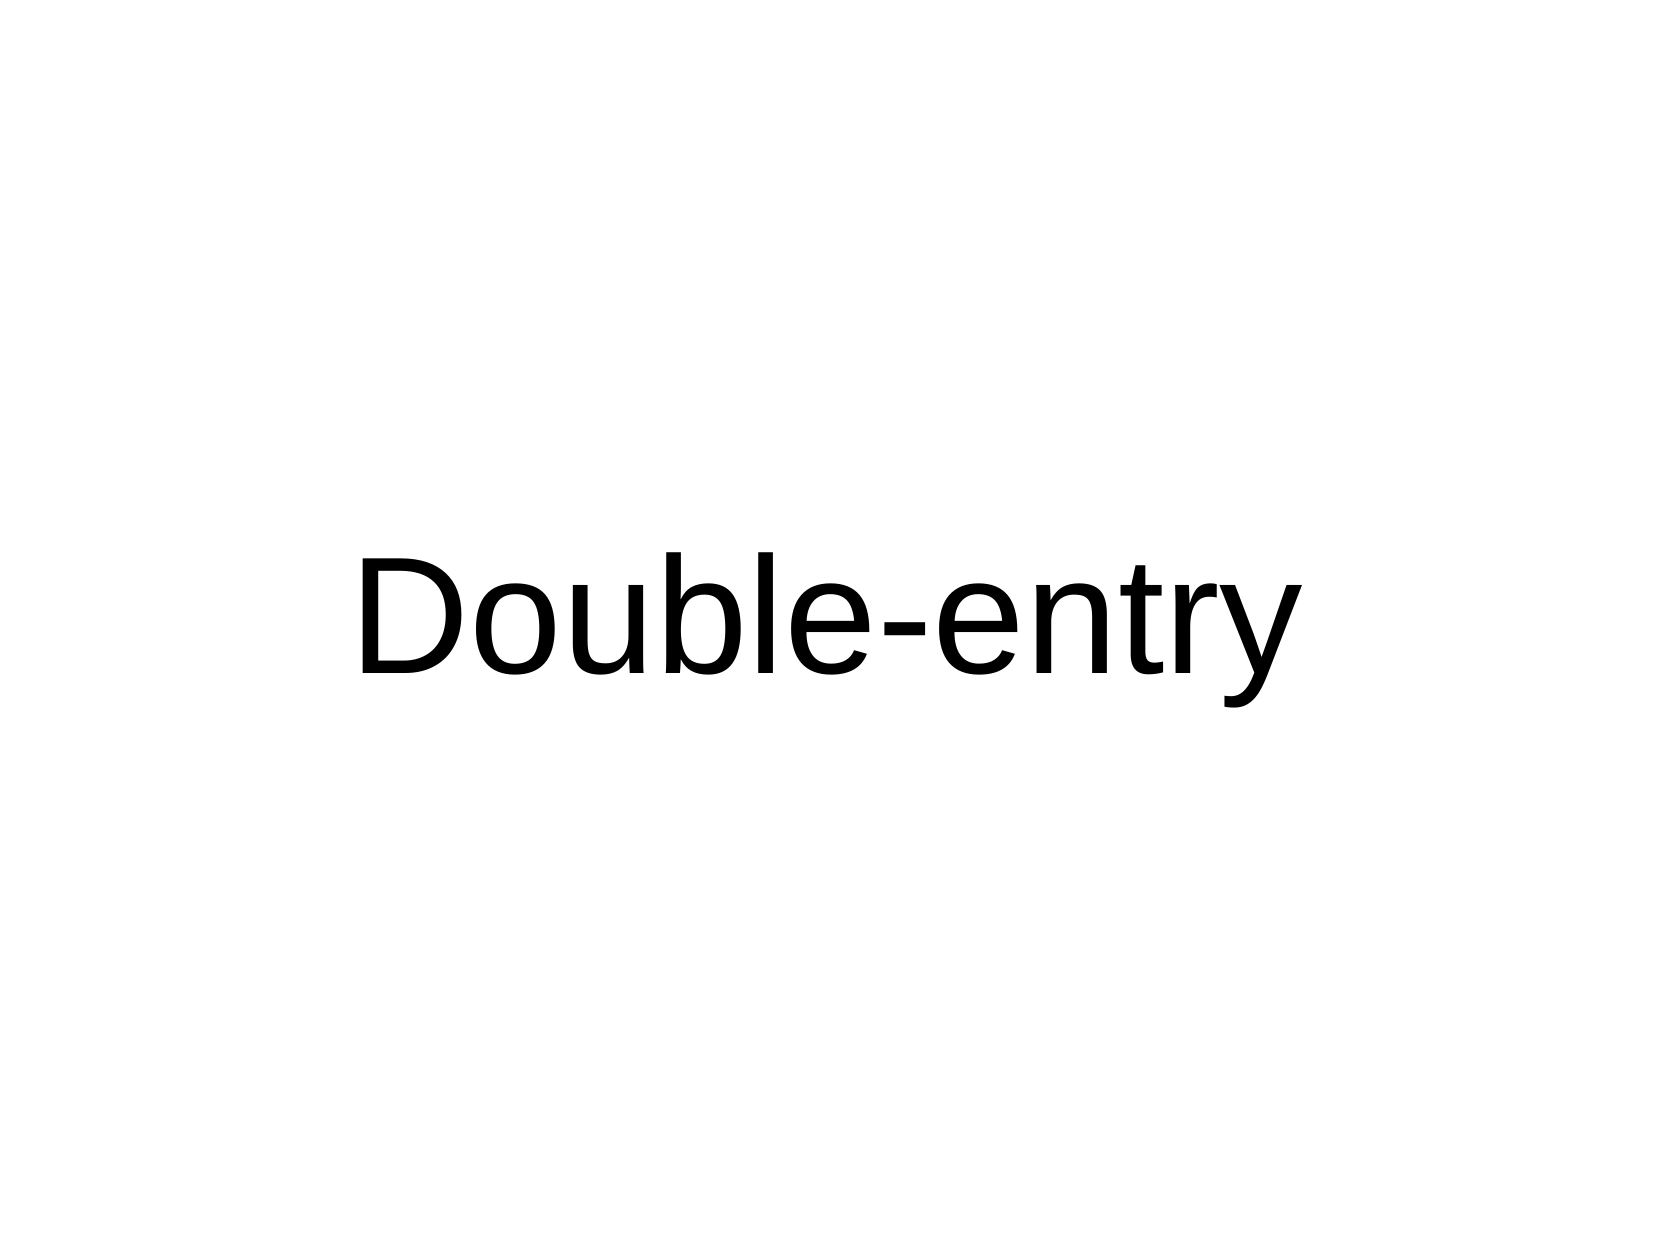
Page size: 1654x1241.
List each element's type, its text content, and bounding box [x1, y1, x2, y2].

title Double-entry [82, 56, 1571, 1174]
